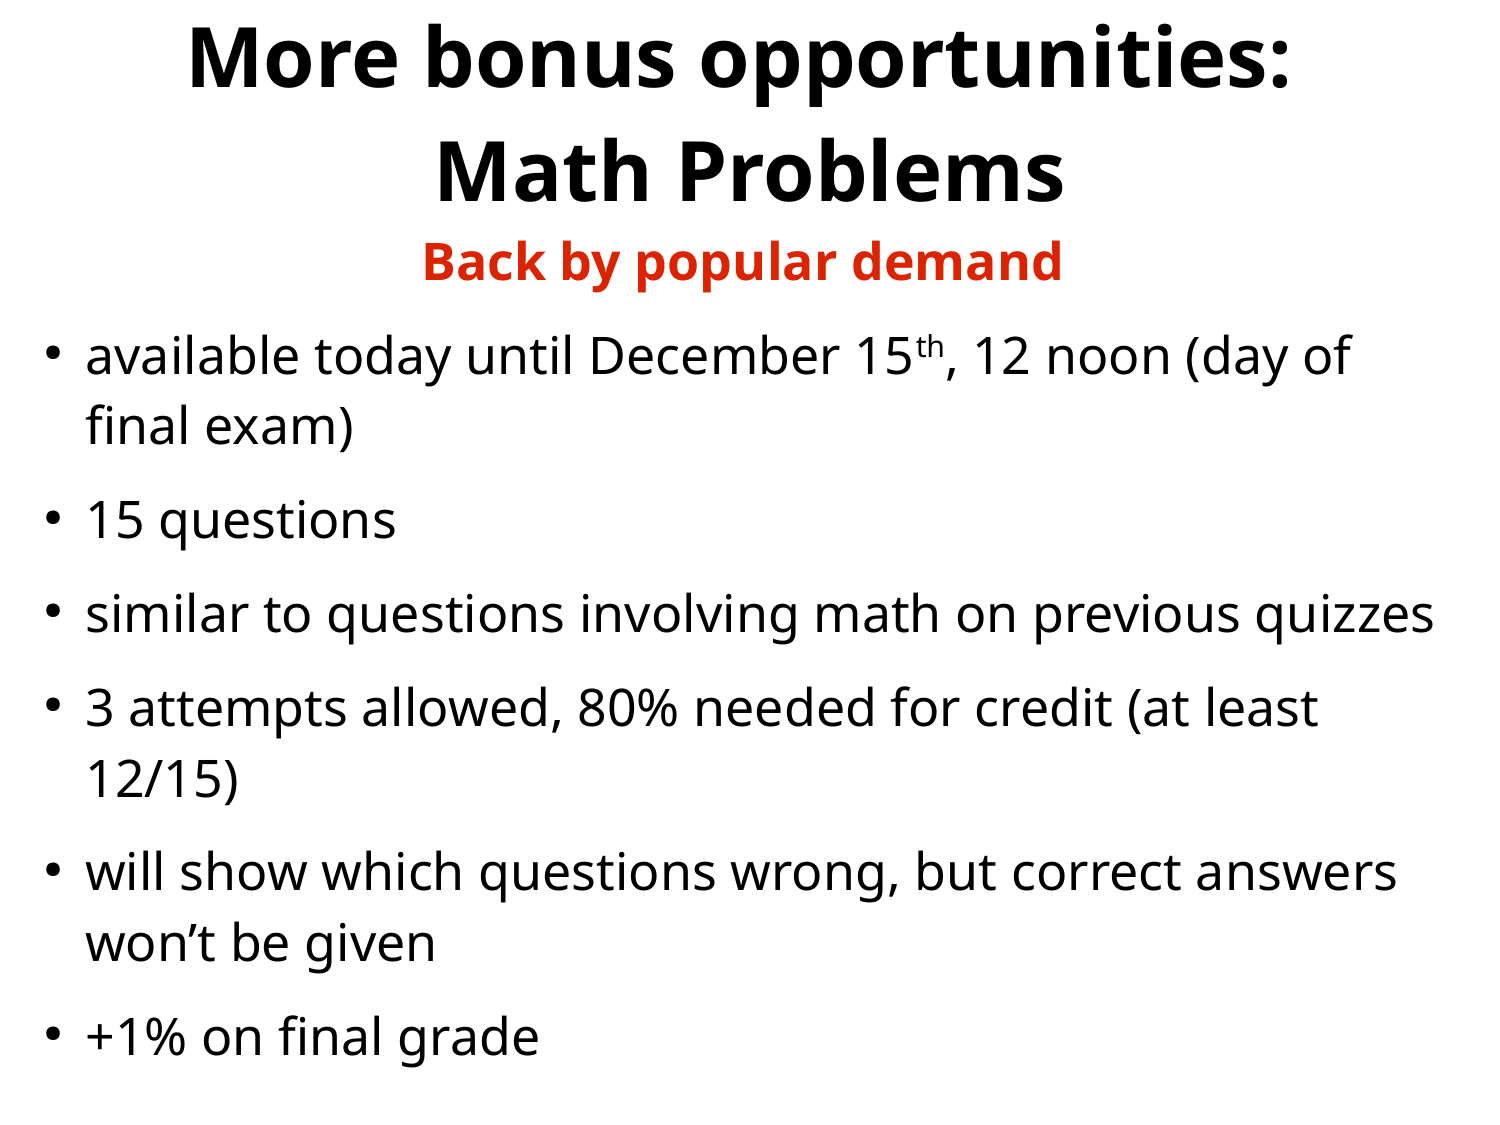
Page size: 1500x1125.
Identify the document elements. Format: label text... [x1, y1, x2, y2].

list Back by popular demand available today until December 15th, 12 noon (day of final exam) 15 questions similar to questions involving math on previous quizzes 3 attempts allowed, 80% needed for credit (at least 12/15) will show which questions wrong, but correct answers won’t be given +1% on final grade [30, 224, 1471, 1081]
title More bonus opportunities: Math Problems [30, 15, 1471, 210]
